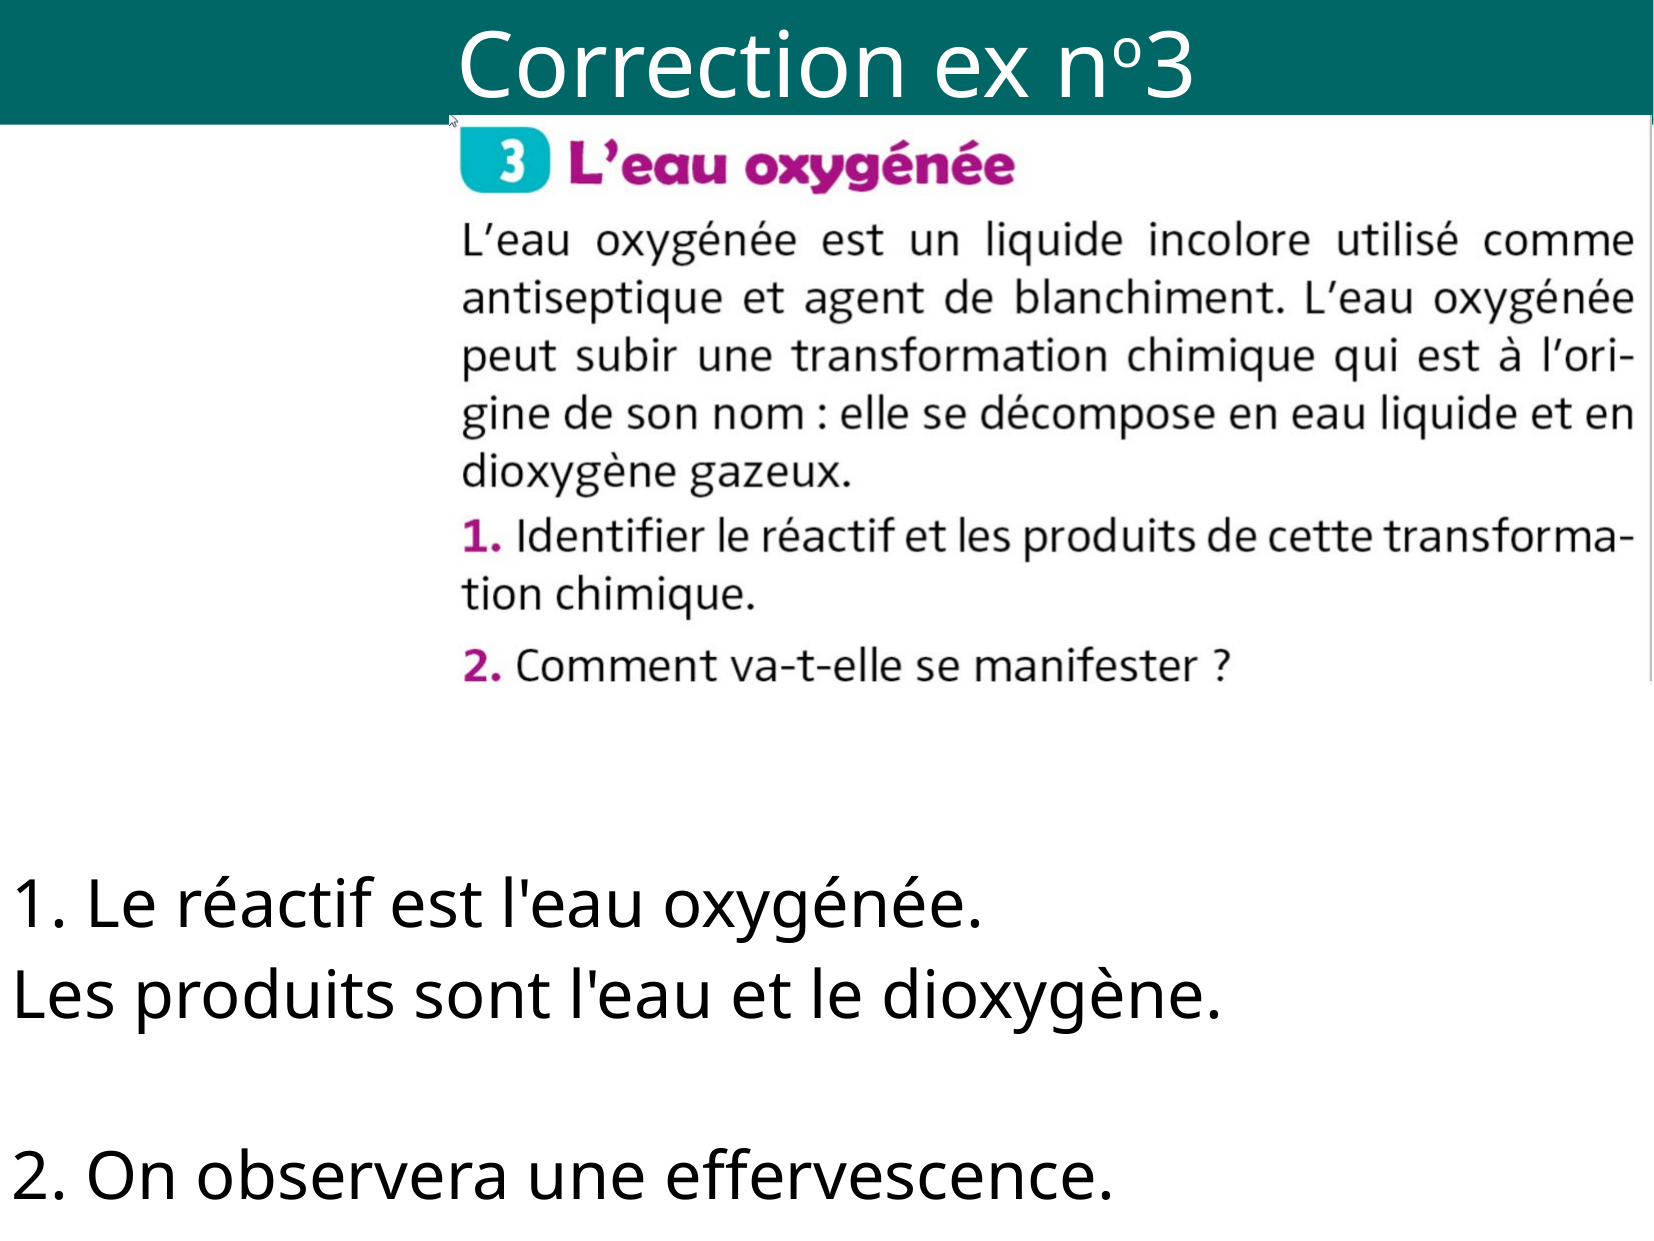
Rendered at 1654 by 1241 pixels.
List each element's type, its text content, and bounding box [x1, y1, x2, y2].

subtitle 1. Le réactif est l'eau oxygénée. Les produits sont l'eau et le dioxygène. 2. On observera une effervescence. [11, 129, 1642, 1229]
picture [449, 115, 1652, 686]
title Correction ex no3 [0, 10, 1654, 114]
